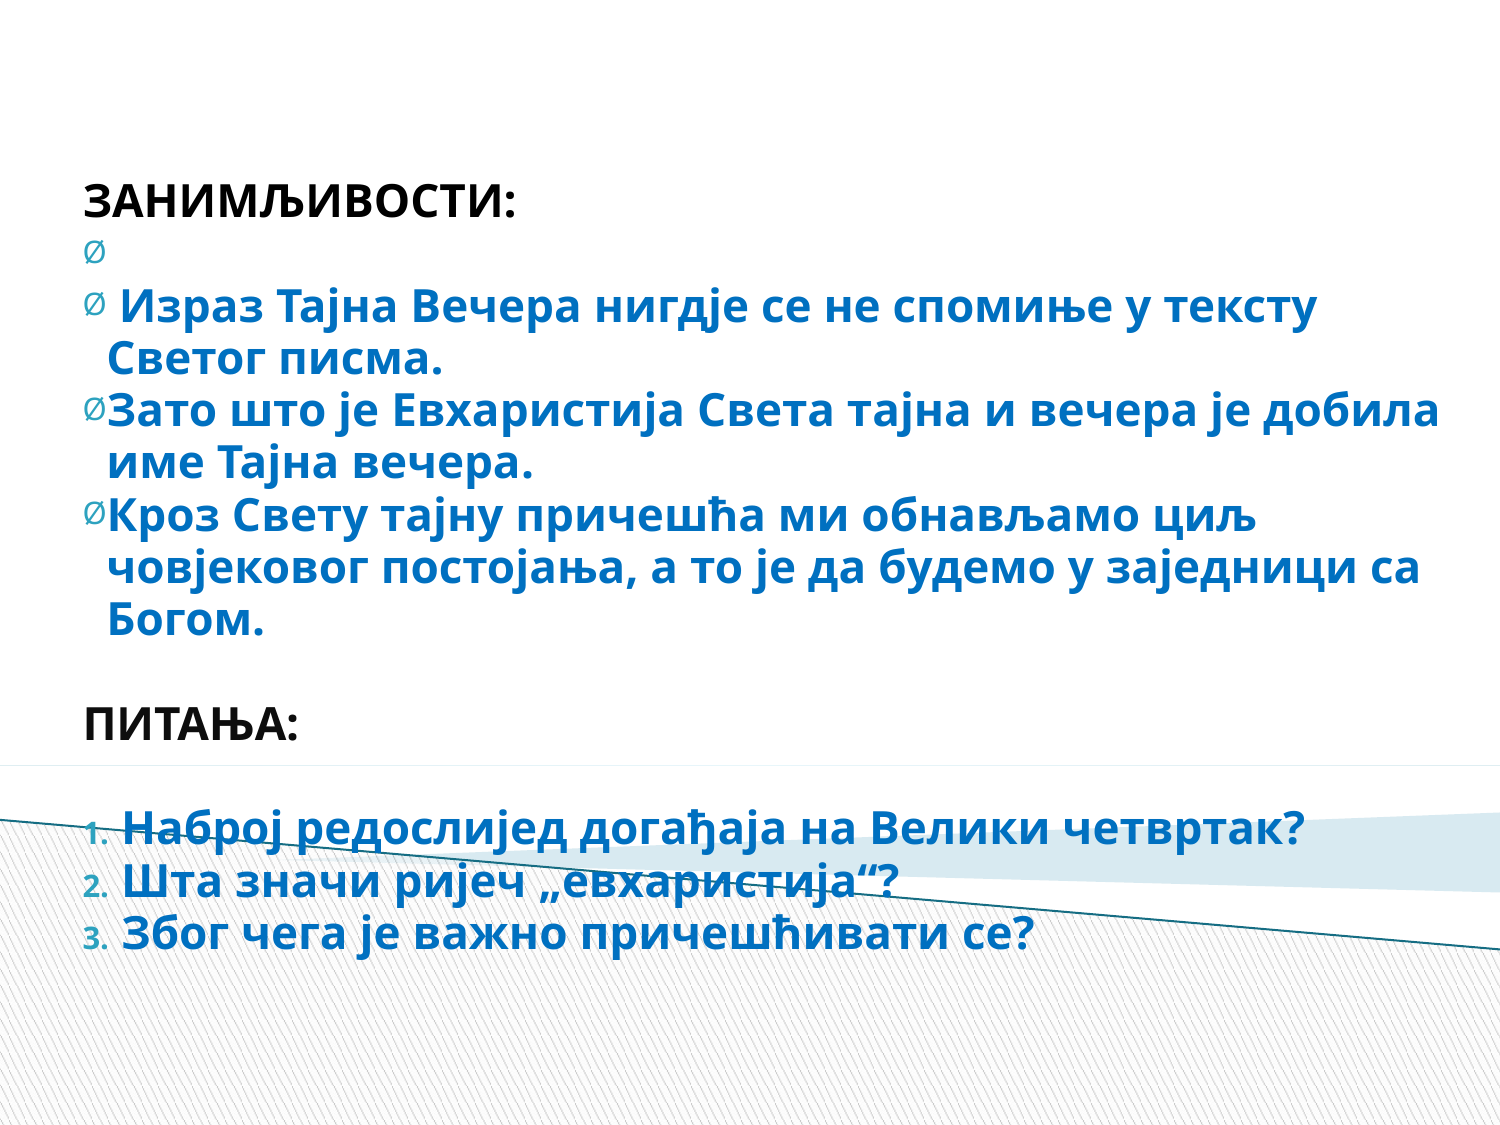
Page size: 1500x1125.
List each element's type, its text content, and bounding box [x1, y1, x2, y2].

subtitle ЗАНИМЉИВОСТИ: Израз Тајна Вечера нигдје се не спомиње у тексту Светог писма. Зато што је Евхаристија Света тајна и вечера је добила име Тајна вечера. Кроз Свету тајну причешћа ми обнављамо циљ човјековог постојања, а то је да будемо у заједници са Богом. ПИТАЊА: Наброј редослијед догађаја на Велики четвртак? Шта значи ријеч „евхаристија“? Због чега је важно причешћивати се? [75, 174, 1450, 976]
